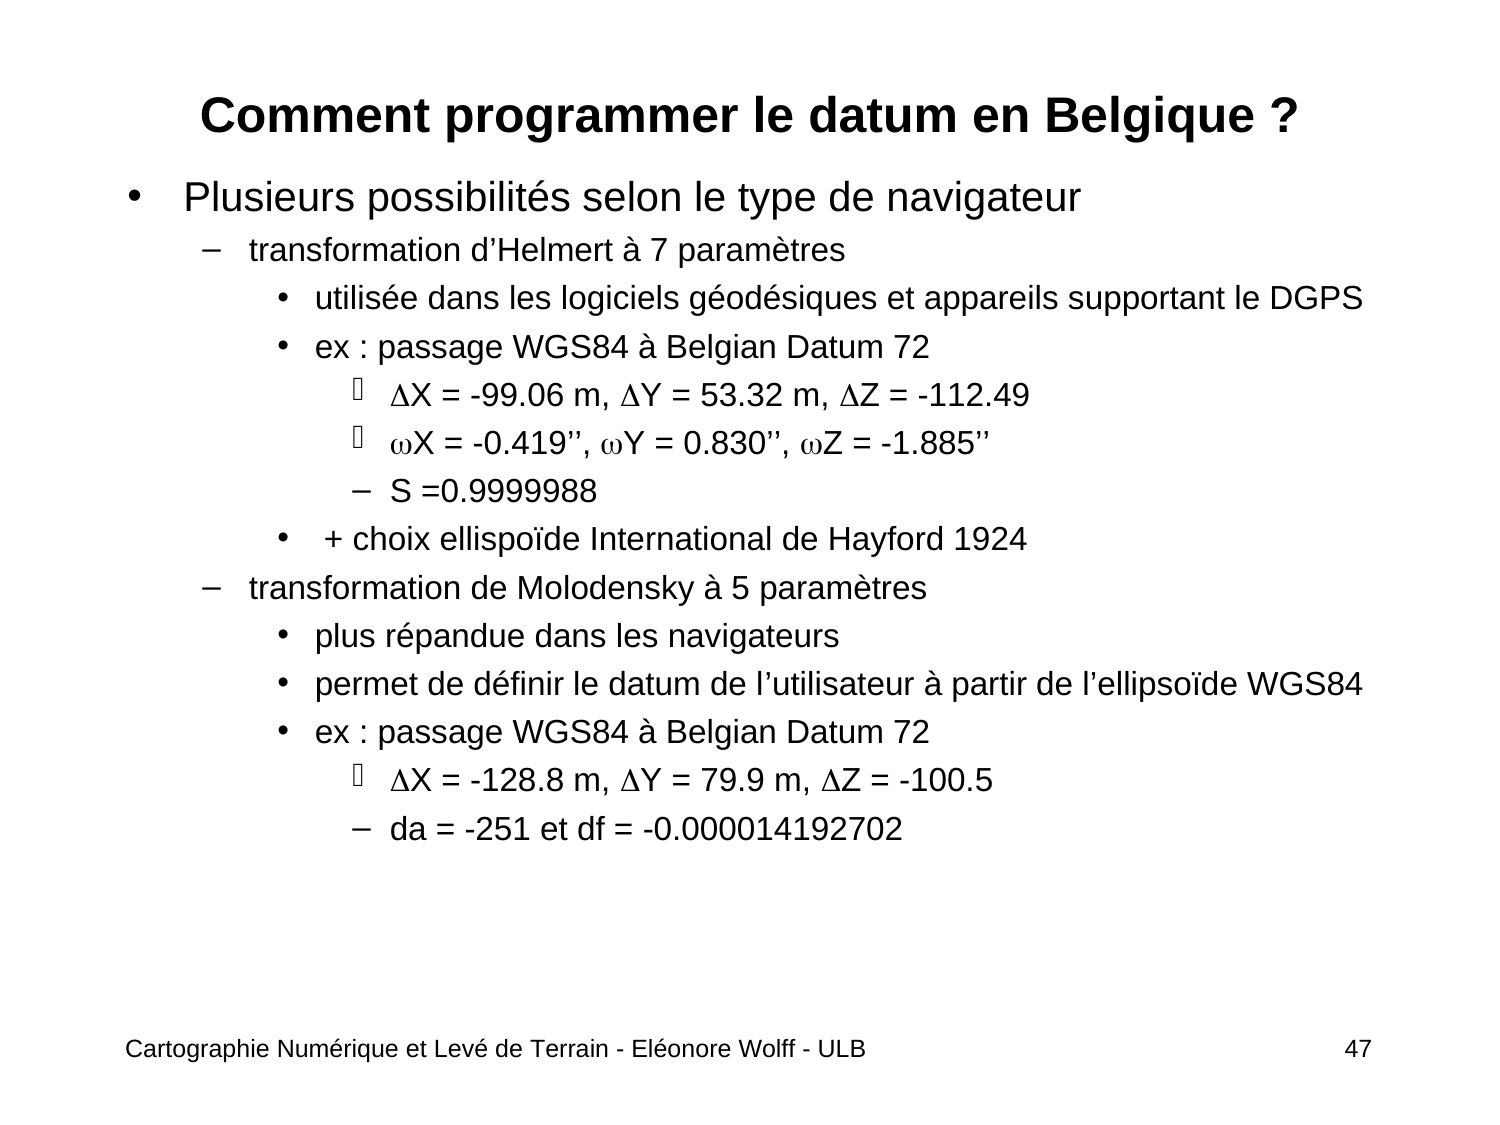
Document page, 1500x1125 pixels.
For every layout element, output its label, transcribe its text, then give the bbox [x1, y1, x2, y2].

text_box Cartographie Numérique et Levé de Terrain - Eléonore Wolff - ULB [110, 1024, 1271, 1100]
text_box <number> [1279, 1024, 1388, 1100]
list Plusieurs possibilités selon le type de navigateur transformation d’Helmert à 7 paramètres utilisée dans les logiciels géodésiques et appareils supportant le DGPS ex : passage WGS84 à Belgian Datum 72 X = -99.06 m, Y = 53.32 m, Z = -112.49 X = -0.419’’, Y = 0.830’’, Z = -1.885’’ S =0.9999988 + choix ellispoïde International de Hayford 1924 transformation de Molodensky à 5 paramètres plus répandue dans les navigateurs permet de définir le datum de l’utilisateur à partir de l’ellipsoïde WGS84 ex : passage WGS84 à Belgian Datum 72 X = -128.8 m, Y = 79.9 m, Z = -100.5 da = -251 et df = -0.000014192702 [112, 162, 1388, 1013]
title Comment programmer le datum en Belgique ? [112, 68, 1388, 157]
